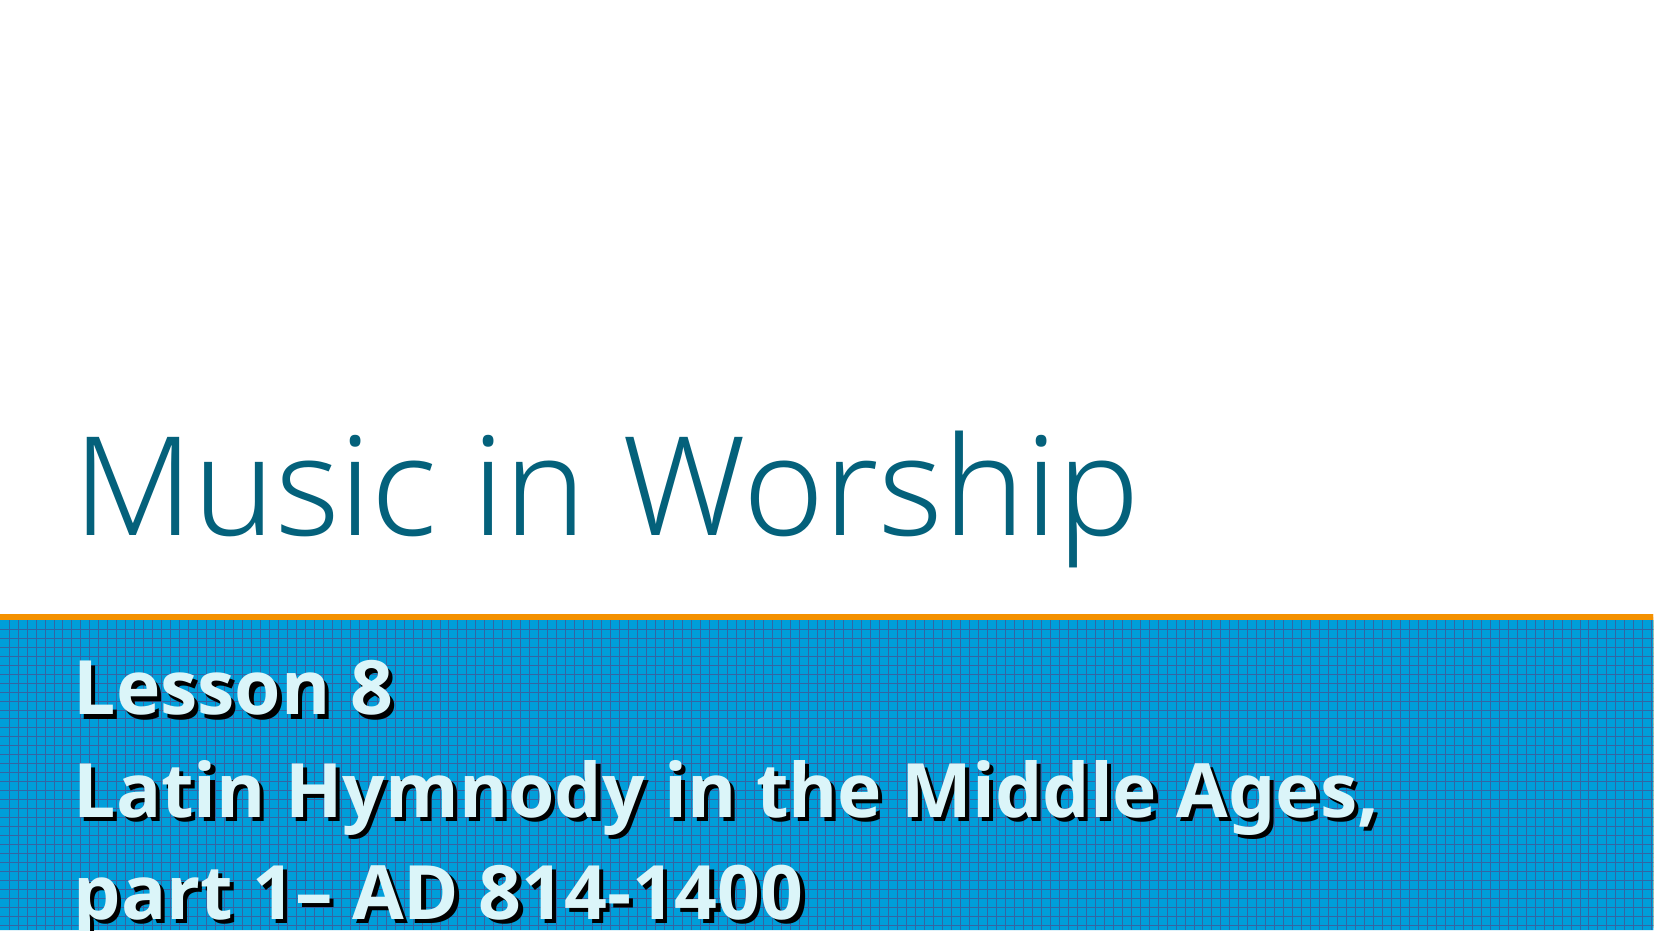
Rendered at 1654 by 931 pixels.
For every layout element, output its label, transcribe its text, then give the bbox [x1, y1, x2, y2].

subtitle Lesson 8 Latin Hymnody in the Middle Ages, part 1– AD 814-1400 [73, 634, 1551, 918]
title Music in Worship [73, 44, 1551, 576]
